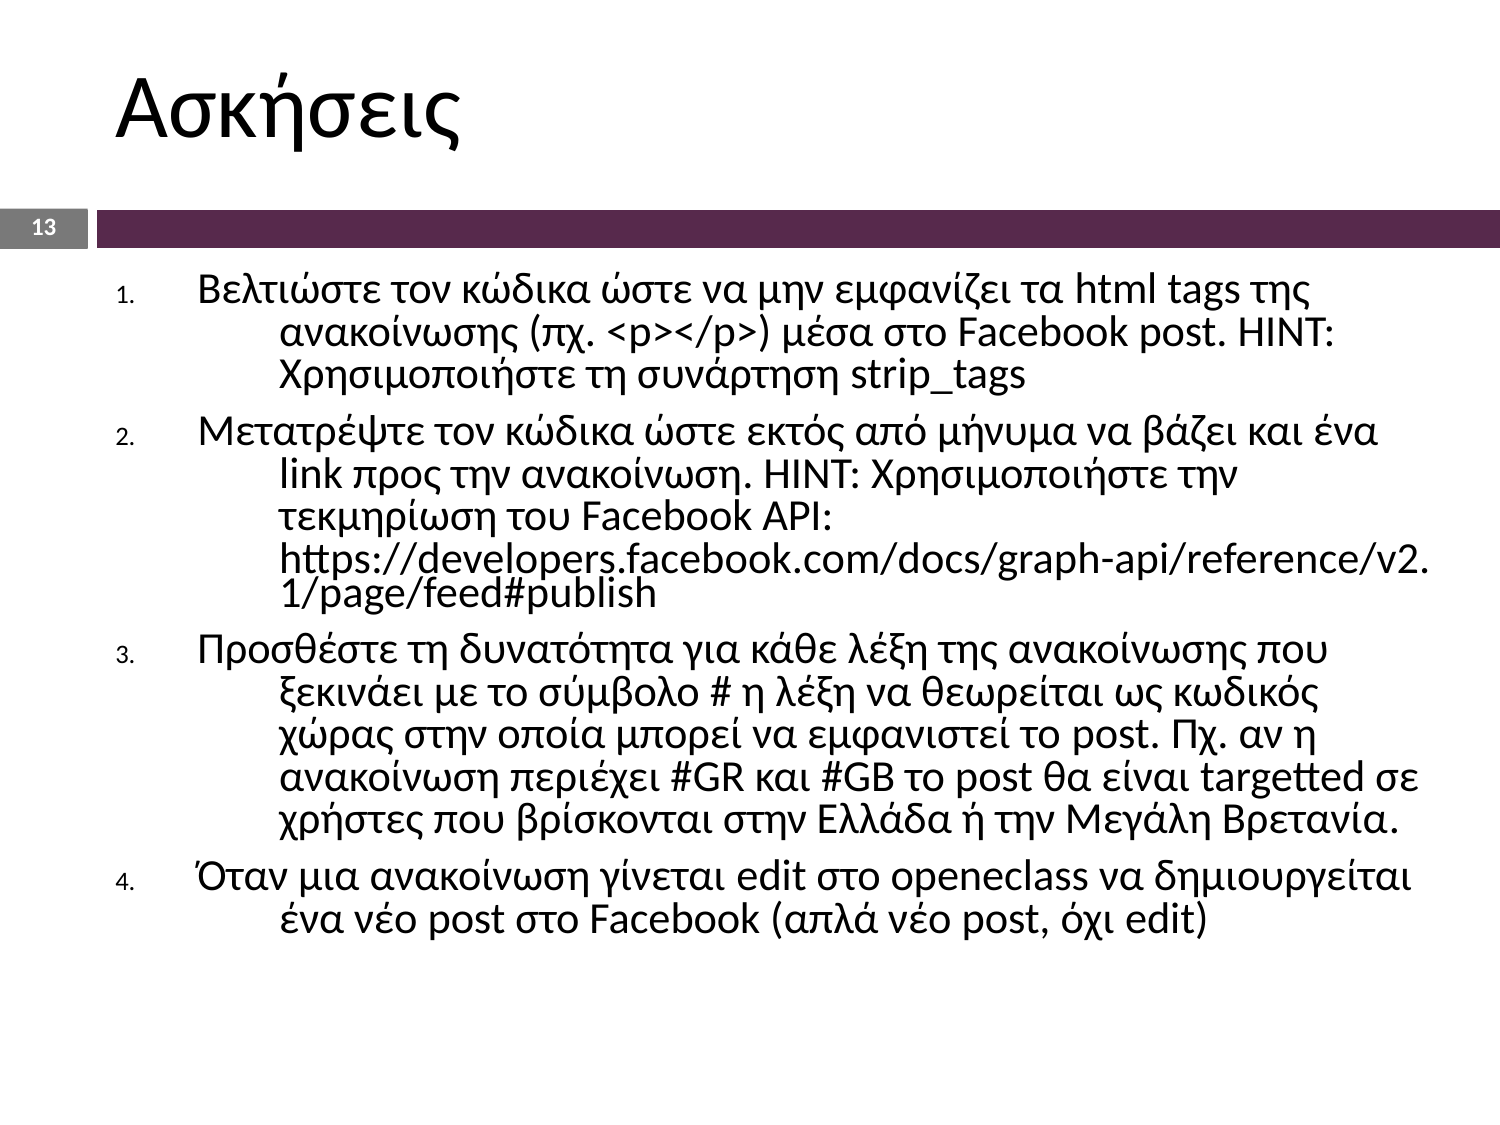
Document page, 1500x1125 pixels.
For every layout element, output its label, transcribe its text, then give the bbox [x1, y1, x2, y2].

text_box [0, 208, 88, 249]
title Ασκήσεις [100, 19, 1438, 182]
list Βελτιώστε τον κώδικα ώστε να μην εμφανίζει τα html tags της ανακοίνωσης (πχ. <p></p>) μέσα στο Facebook post. HINT: Χρησιμοποιήστε τη συνάρτηση strip_tags Μετατρέψτε τον κώδικα ώστε εκτός από μήνυμα να βάζει και ένα link προς την ανακοίνωση. HINT: Χρησιμοποιήστε την τεκμηρίωση του Facebook API: https://developers.facebook.com/docs/graph-api/reference/v2.1/page/feed#publish Προσθέστε τη δυνατότητα για κάθε λέξη της ανακοίνωσης που ξεκινάει με το σύμβολο # η λέξη να θεωρείται ως κωδικός χώρας στην οποία μπορεί να εμφανιστεί το post. Πχ. αν η ανακοίνωση περιέχει #GR και #GB το post θα είναι targetted σε χρήστες που βρίσκονται στην Ελλάδα ή την Μεγάλη Βρετανία. Όταν μια ανακοίνωση γίνεται edit στο openeclass να δημιουργείται ένα νέο post στο Facebook (απλά νέο post, όχι edit) [100, 262, 1438, 1000]
